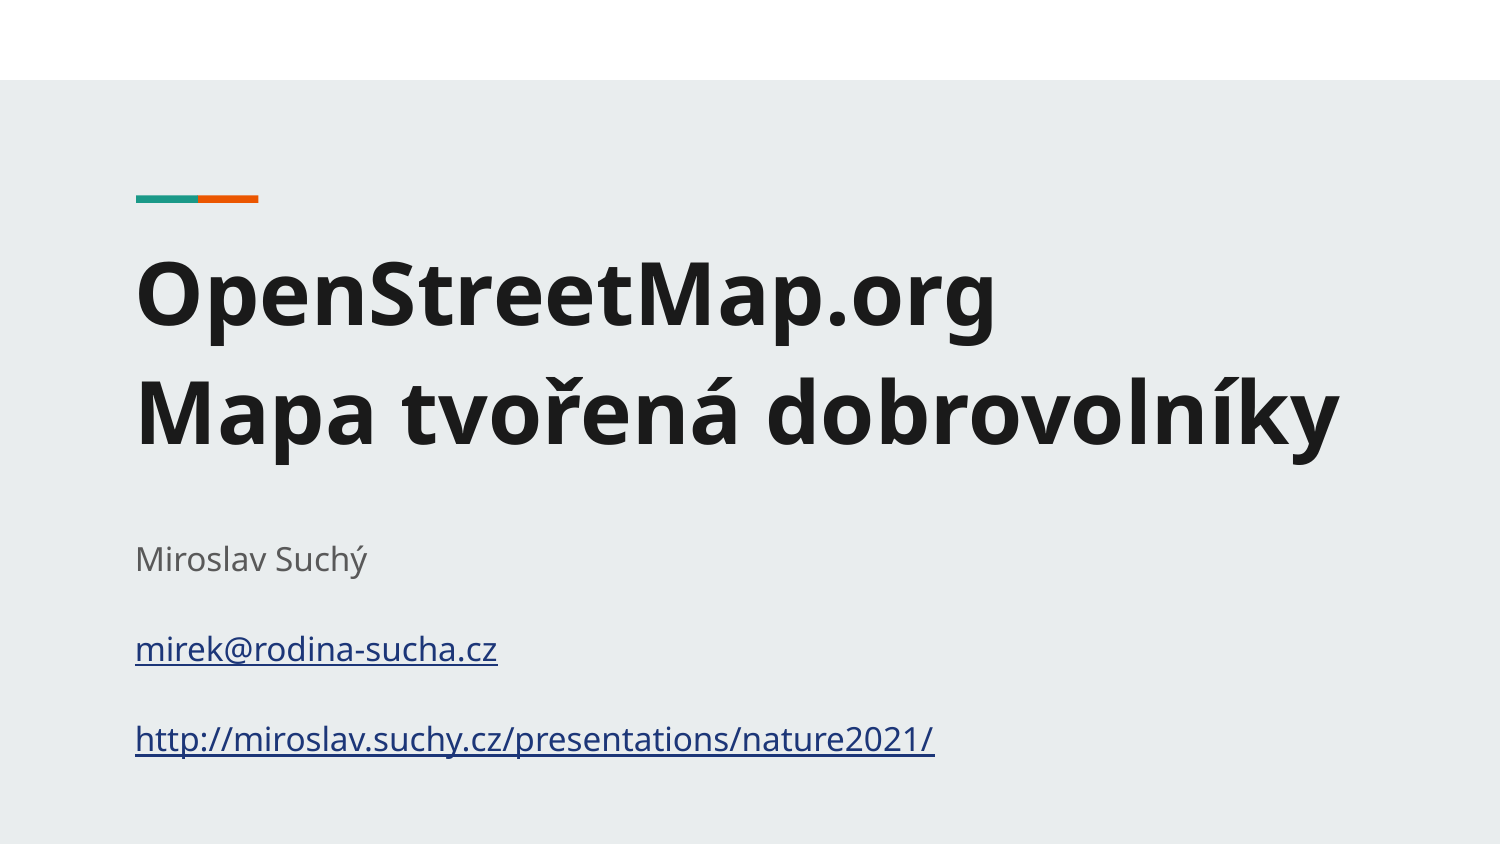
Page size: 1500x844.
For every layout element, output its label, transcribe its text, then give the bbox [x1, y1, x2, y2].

subtitle Miroslav Suchý mirek@rodina-sucha.cz http://miroslav.suchy.cz/presentations/nature2021/ [119, 520, 1381, 807]
title OpenStreetMap.org Mapa tvořená dobrovolníky [119, 216, 1381, 490]
